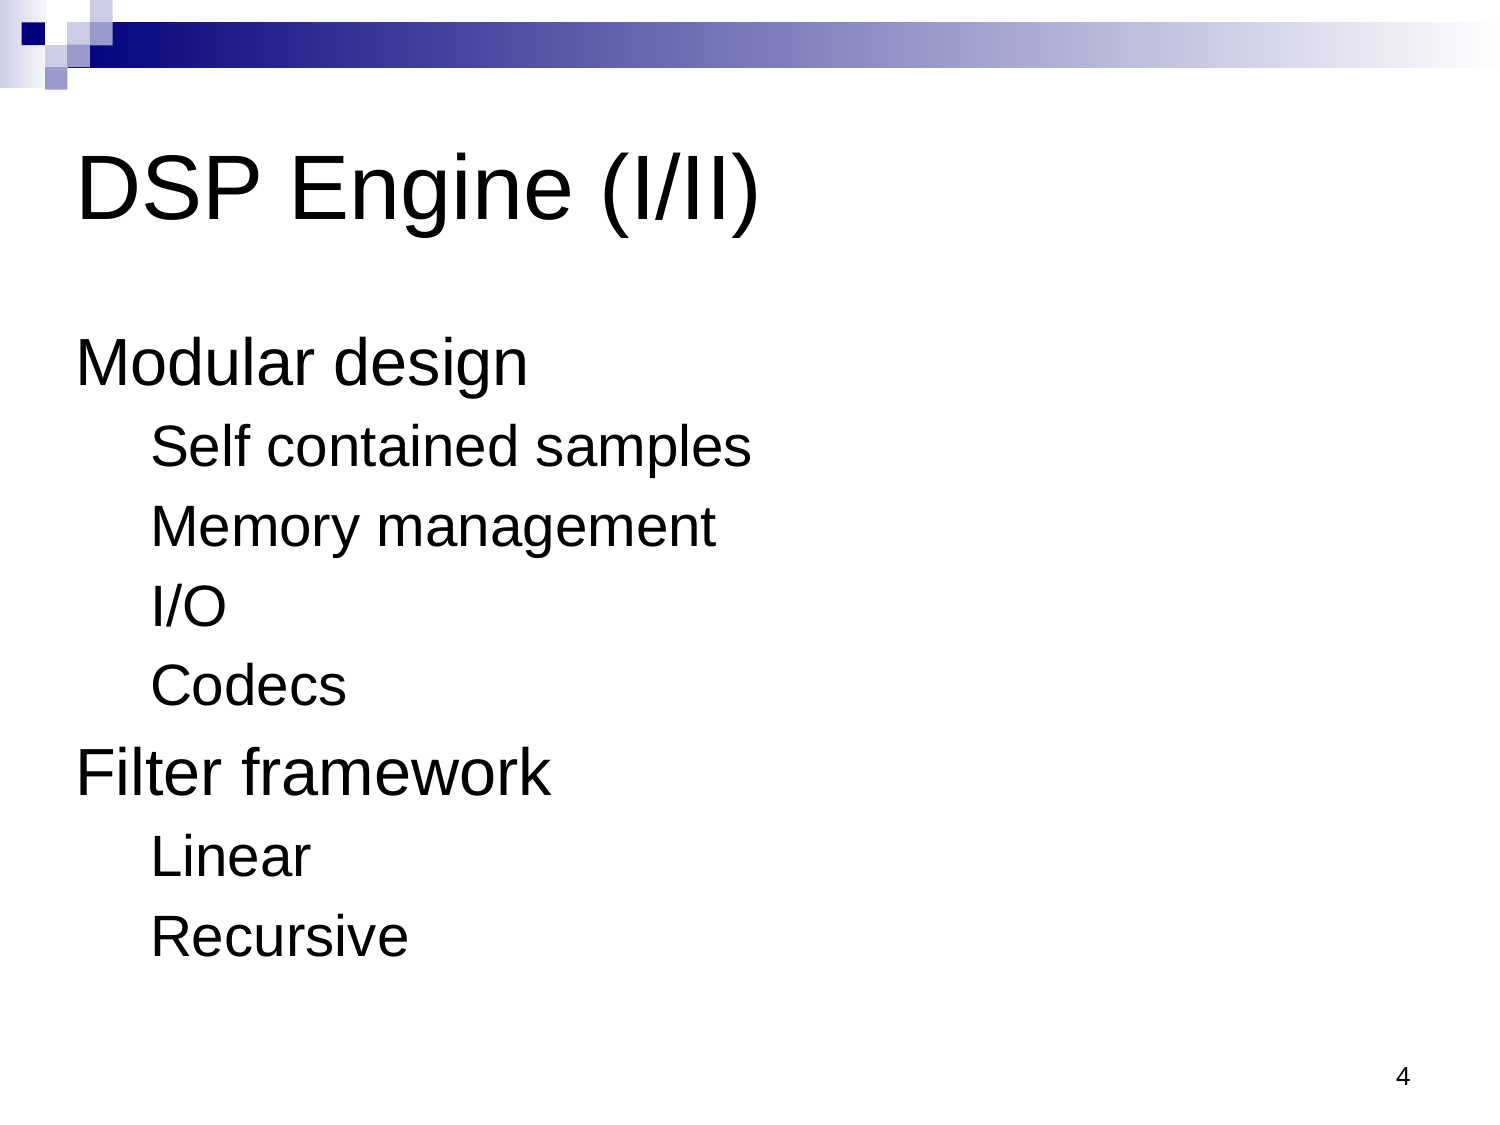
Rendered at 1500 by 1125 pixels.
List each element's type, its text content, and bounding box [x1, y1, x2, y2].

title DSP Engine (I/II) [75, 77, 1426, 298]
list Modular design Self contained samples Memory management I/O Codecs Filter framework Linear Recursive [75, 324, 1426, 1005]
